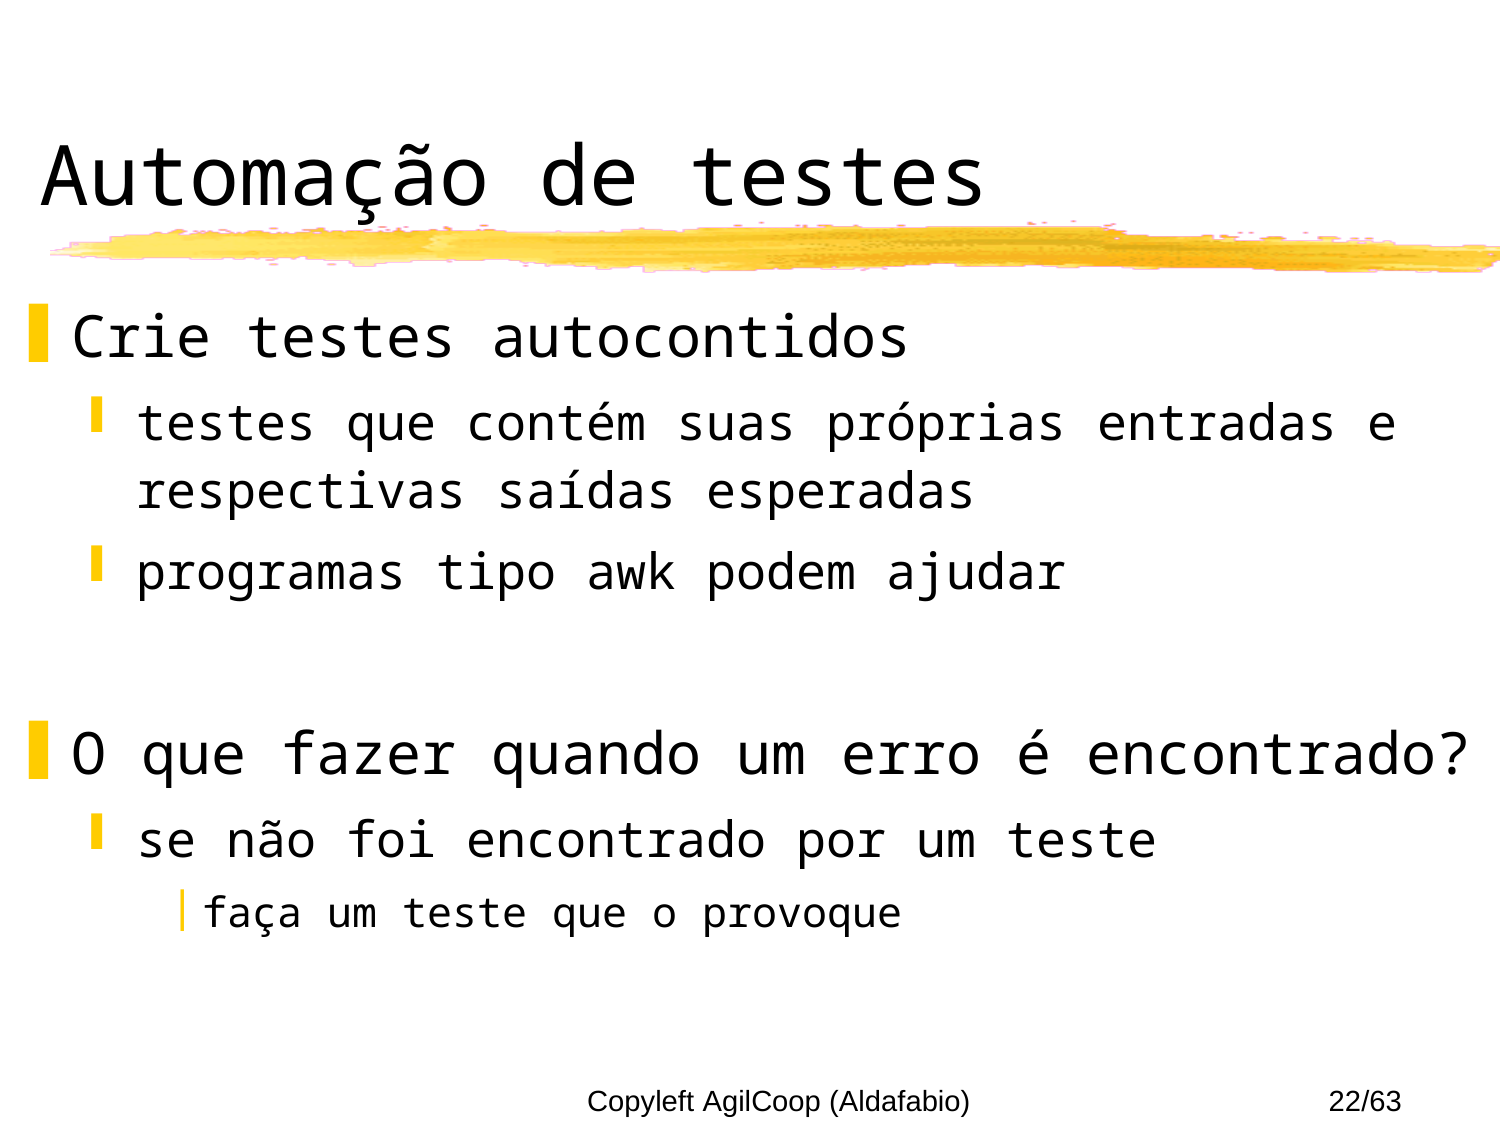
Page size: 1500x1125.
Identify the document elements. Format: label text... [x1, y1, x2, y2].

picture [50, 215, 1500, 284]
title Automação de testes [24, 74, 1488, 238]
list Crie testes autocontidos testes que contém suas próprias entradas e respectivas saídas esperadas programas tipo awk podem ajudar O que fazer quando um erro é encontrado? se não foi encontrado por um teste faça um teste que o provoque [0, 287, 1500, 972]
